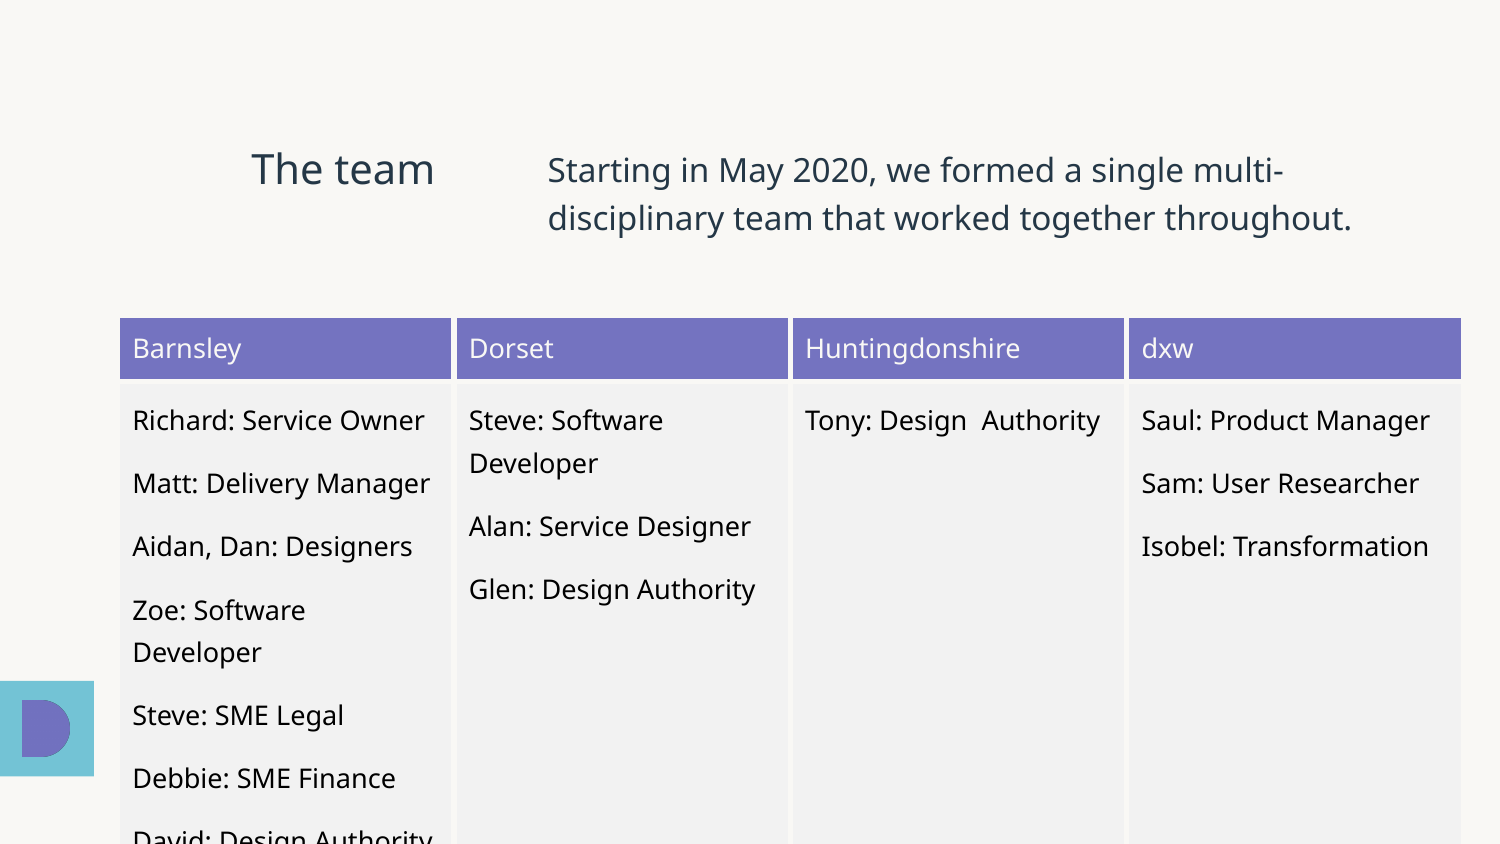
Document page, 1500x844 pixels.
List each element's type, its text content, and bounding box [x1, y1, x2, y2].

table_cell Tony: Design Authority [793, 384, 1124, 844]
table_cell Richard: Service Owner Matt: Delivery Manager Aidan, Dan: Designers Zoe: Software Developer Steve: SME Legal Debbie: SME Finance David: Design Authority [120, 384, 451, 844]
table_header Huntingdonshire [793, 318, 1124, 379]
table_cell Saul: Product Manager Sam: User Researcher Isobel: Transformation [1129, 384, 1461, 844]
table_header Dorset [457, 318, 788, 379]
picture [22, 700, 70, 757]
table_header Barnsley [120, 318, 451, 379]
table_header dxw [1129, 318, 1461, 379]
title The team [236, 118, 536, 238]
table_cell Steve: Software Developer Alan: Service Designer Glen: Design Authority [457, 384, 788, 844]
list Starting in May 2020, we formed a single multi-disciplinary team that worked together throughout. [532, 125, 1461, 274]
